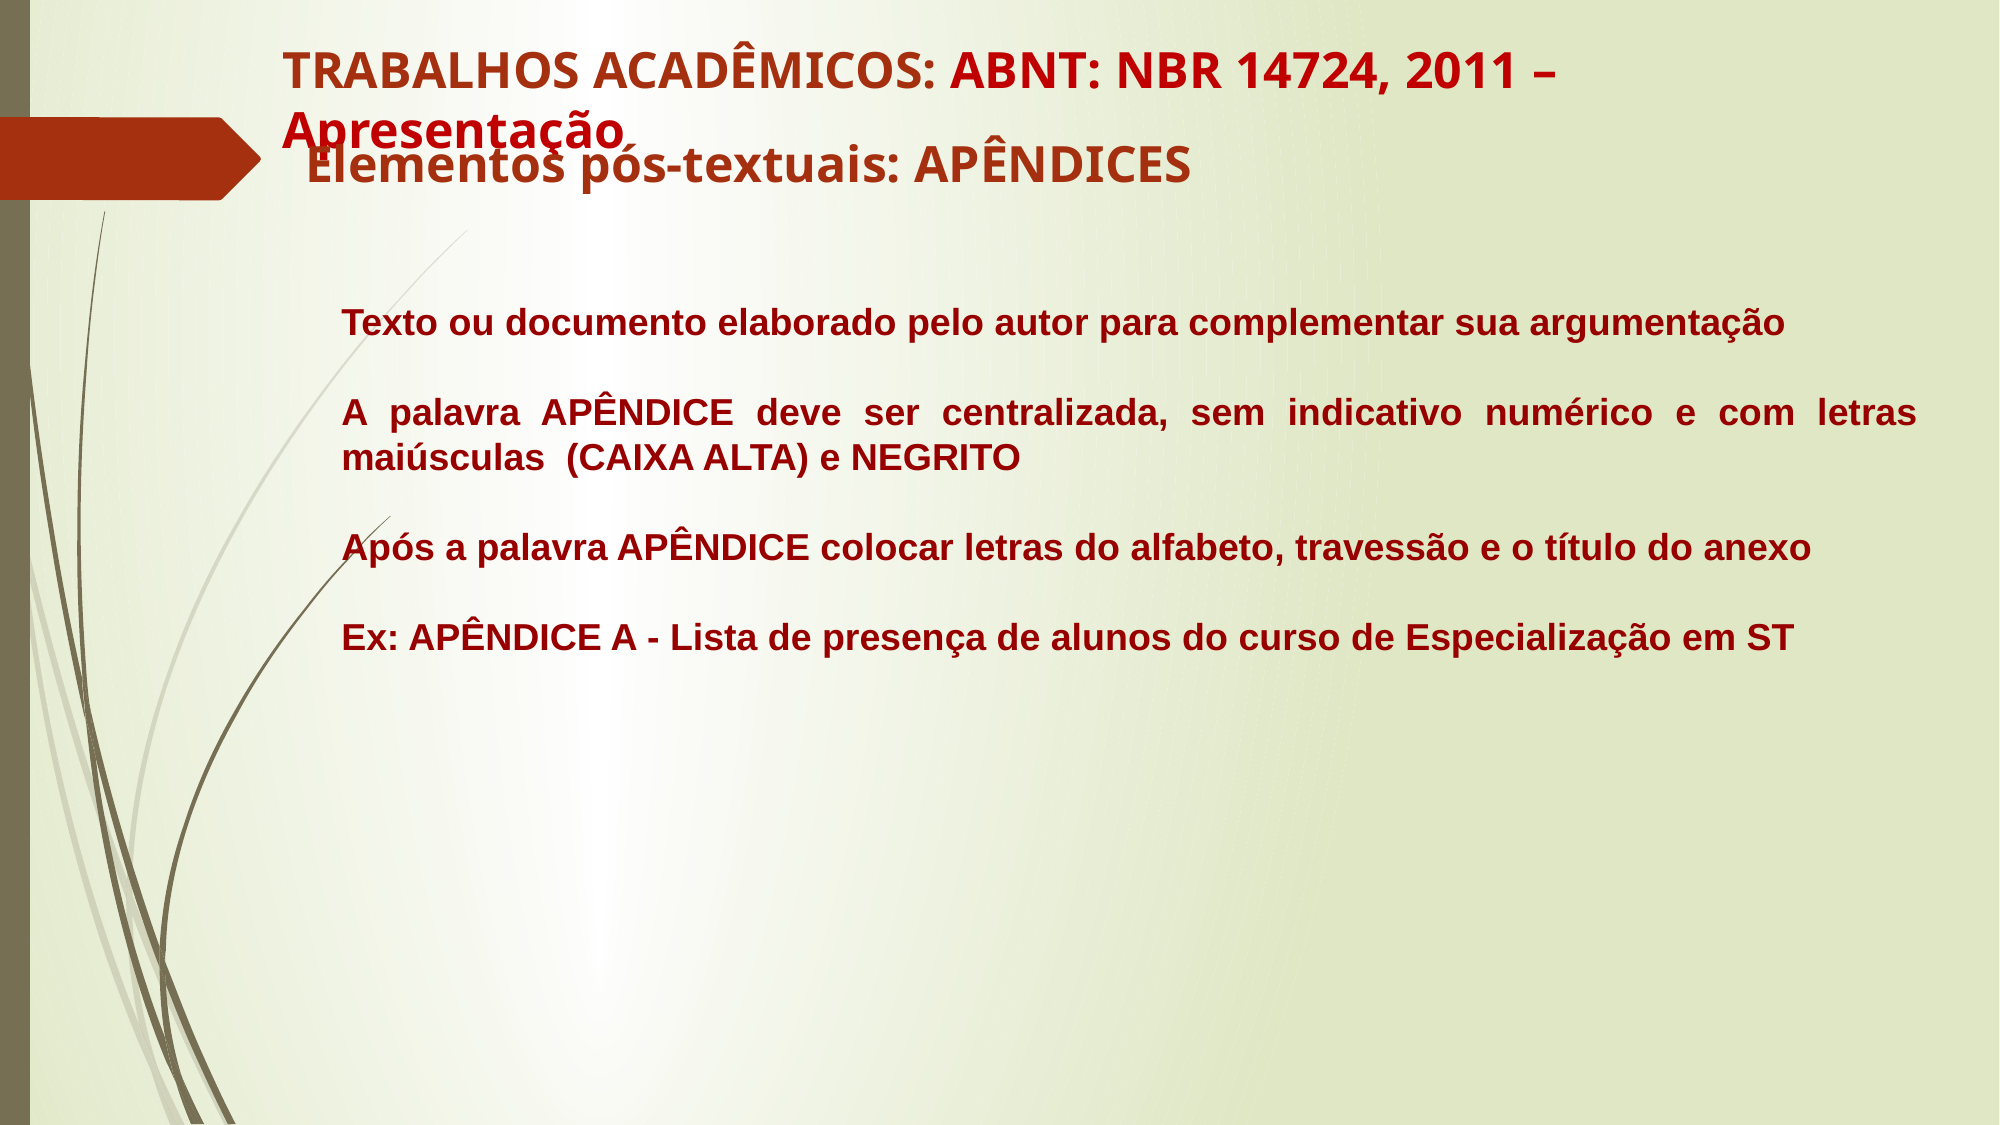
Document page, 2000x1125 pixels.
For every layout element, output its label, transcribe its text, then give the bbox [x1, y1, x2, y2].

text_box TRABALHOS ACADÊMICOS: ABNT: NBR 14724, 2011 – Apresentação [267, 30, 1910, 166]
text_box Elementos pós-textuais: APÊNDICES [290, 125, 1208, 201]
text_box Texto ou documento elaborado pelo autor para complementar sua argumentação A palavra APÊNDICE deve ser centralizada, sem indicativo numérico e com letras maiúsculas (CAIXA ALTA) e NEGRITO Após a palavra APÊNDICE colocar letras do alfabeto, travessão e o título do anexo Ex: APÊNDICE A - Lista de presença de alunos do curso de Especialização em ST [326, 290, 1933, 756]
